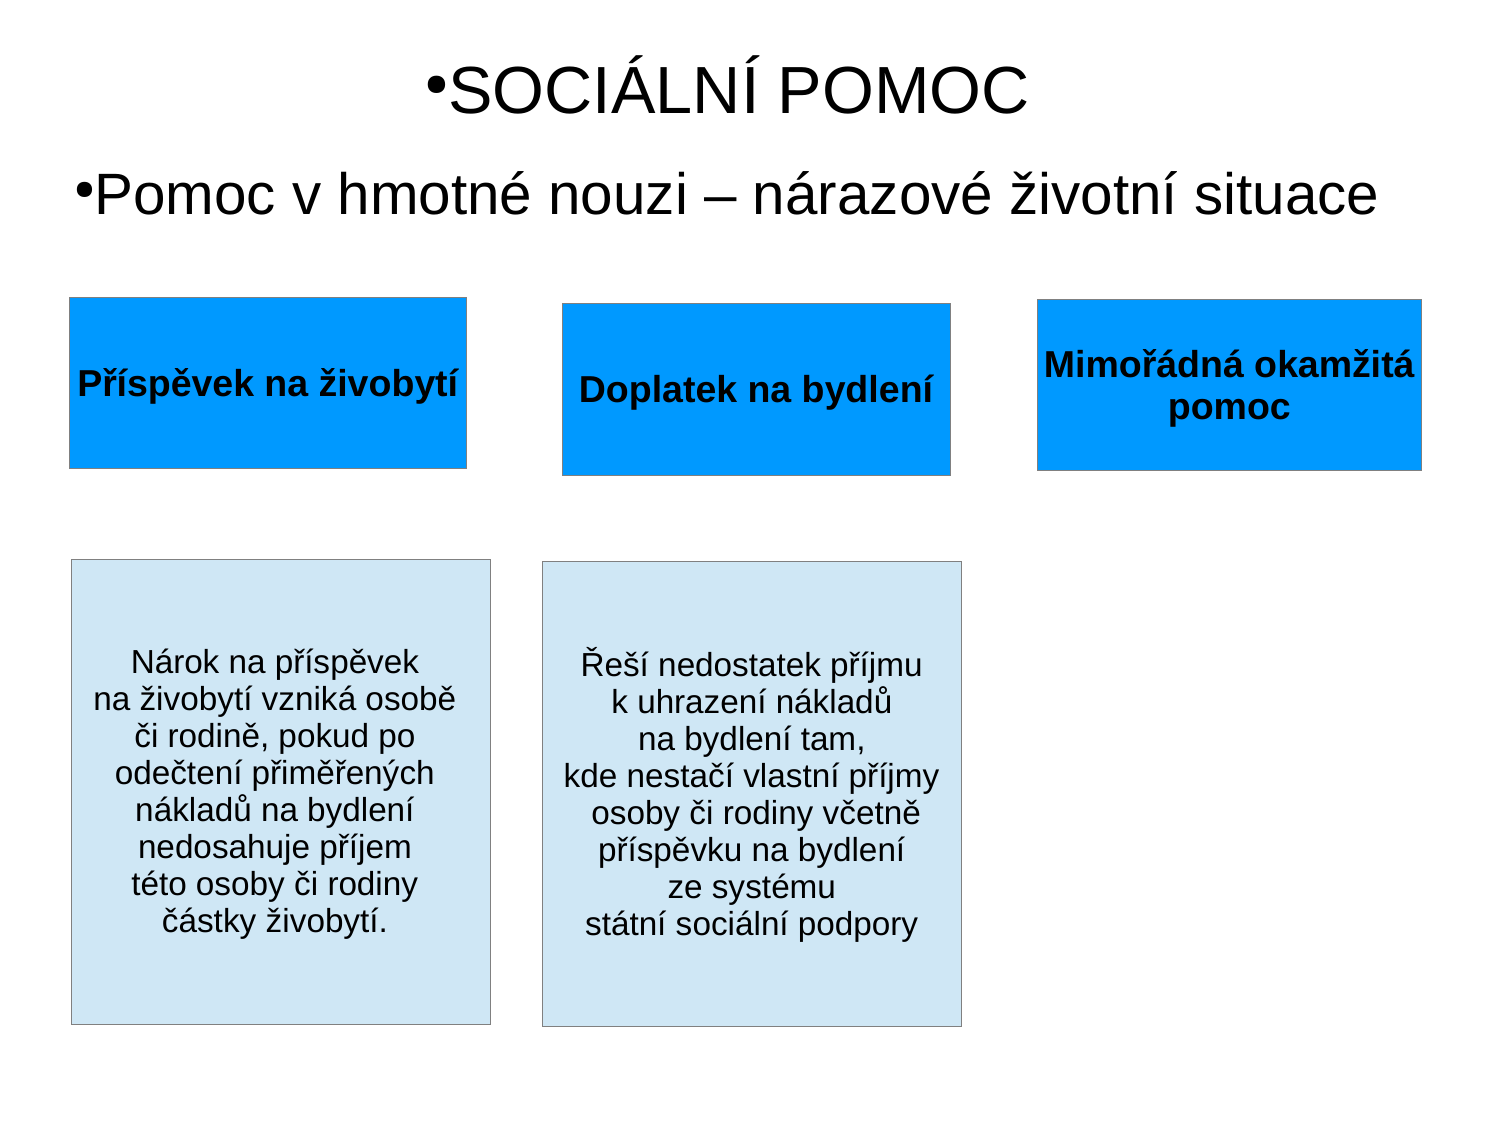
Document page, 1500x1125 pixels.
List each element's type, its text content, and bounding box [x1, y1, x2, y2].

list SOCIÁLNÍ POMOC Pomoc v hmotné nouzi – nárazové životní situace [30, 45, 1425, 1083]
text_box [72, 560, 491, 1024]
text_box Řeší nedostatek příjmu k uhrazení nákladů na bydlení tam, kde nestačí vlastní příjmy osoby či rodiny včetně příspěvku na bydlení ze systému státní sociální podpory [543, 562, 961, 1026]
text_box Příspěvek na živobytí [69, 297, 467, 469]
text_box Mimořádná okamžitá pomoc [1037, 299, 1422, 471]
text_box Doplatek na bydlení [562, 304, 951, 475]
text_box Nárok na příspěvek na živobytí vzniká osobě či rodině, pokud po odečtení přiměřených nákladů na bydlení nedosahuje příjem této osoby či rodiny částky živobytí. [72, 636, 478, 950]
